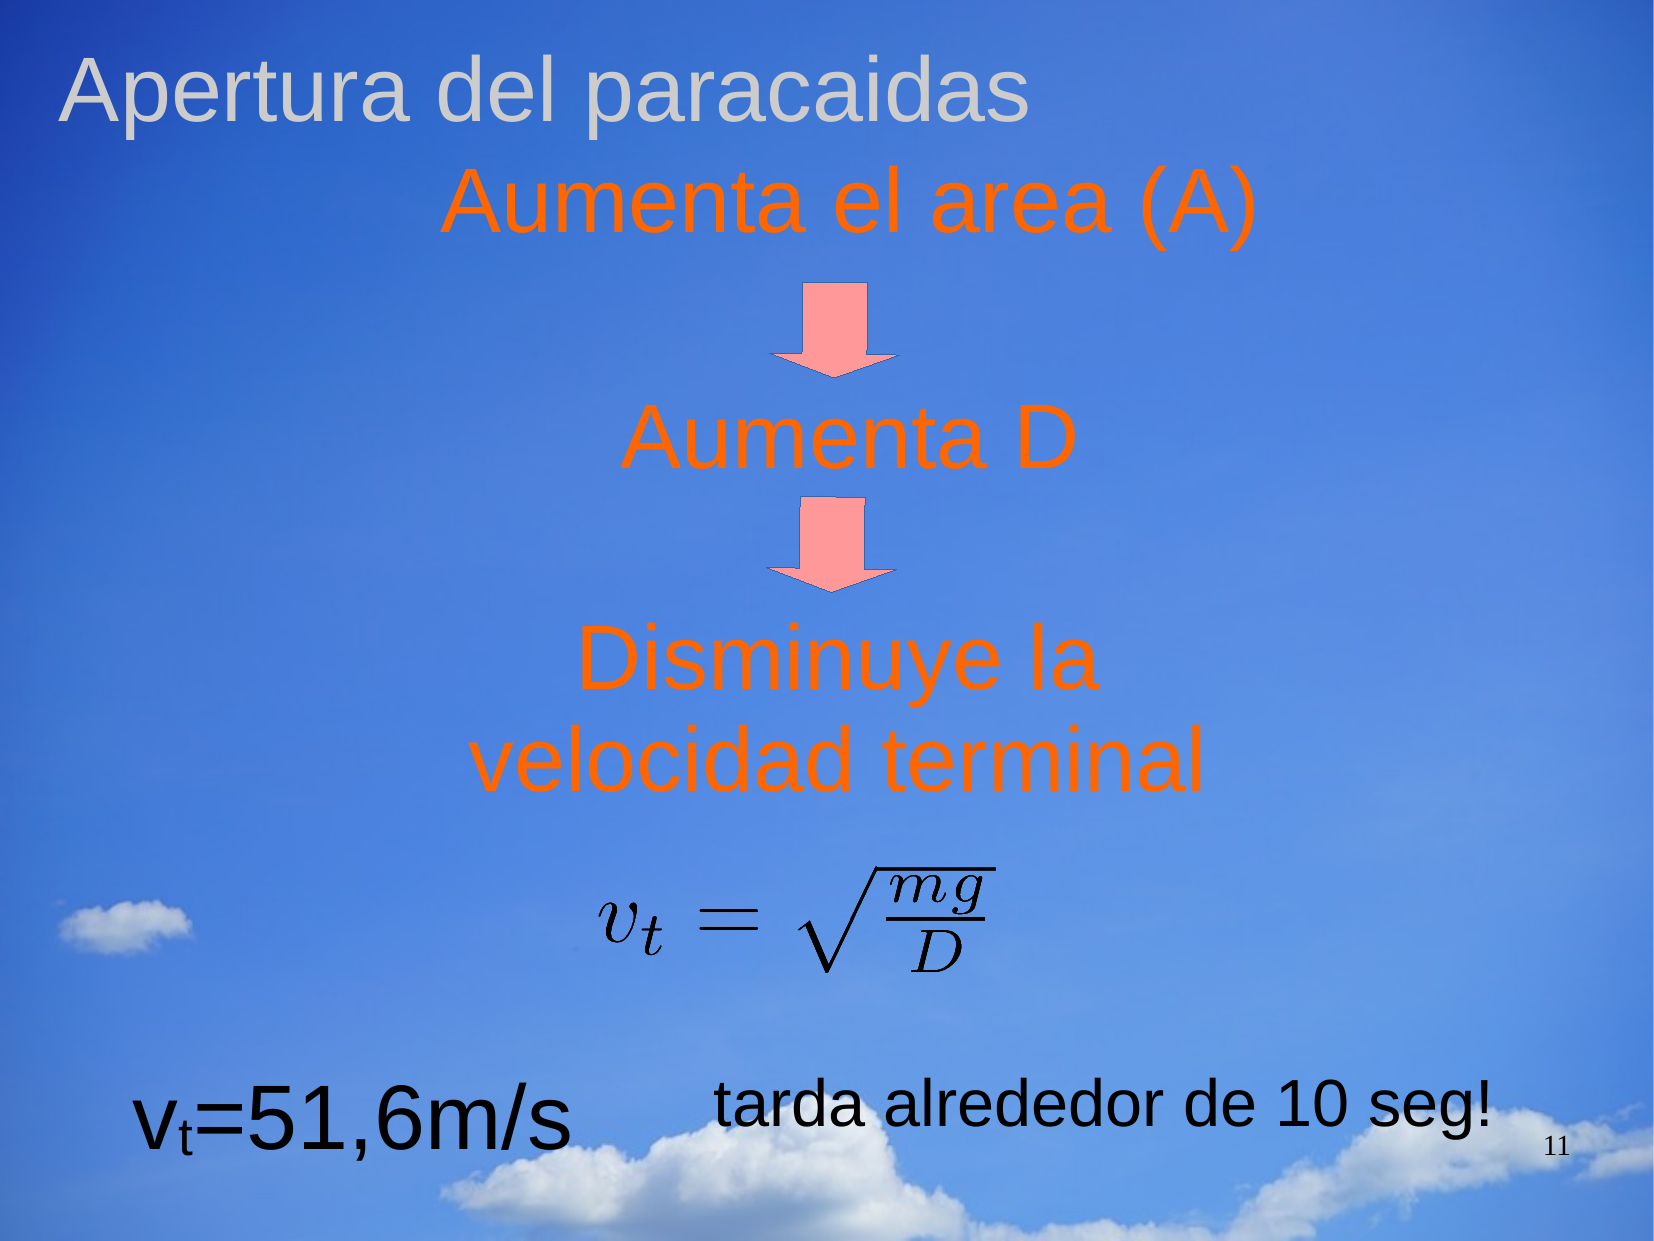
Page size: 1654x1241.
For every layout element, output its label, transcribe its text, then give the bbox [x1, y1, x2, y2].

title Disminuye la velocidad terminal [413, 555, 1264, 863]
text_box [766, 496, 897, 593]
text_box vt=51,6m/s [0, 1051, 731, 1184]
picture [0, 0, 1654, 1241]
text_box tarda alrededor de 10 seg! [685, 1028, 1524, 1178]
title Aumenta D [425, 283, 1276, 592]
title Aumenta el area (A) [425, 46, 1276, 283]
title Apertura del paracaidas [59, 37, 1548, 142]
